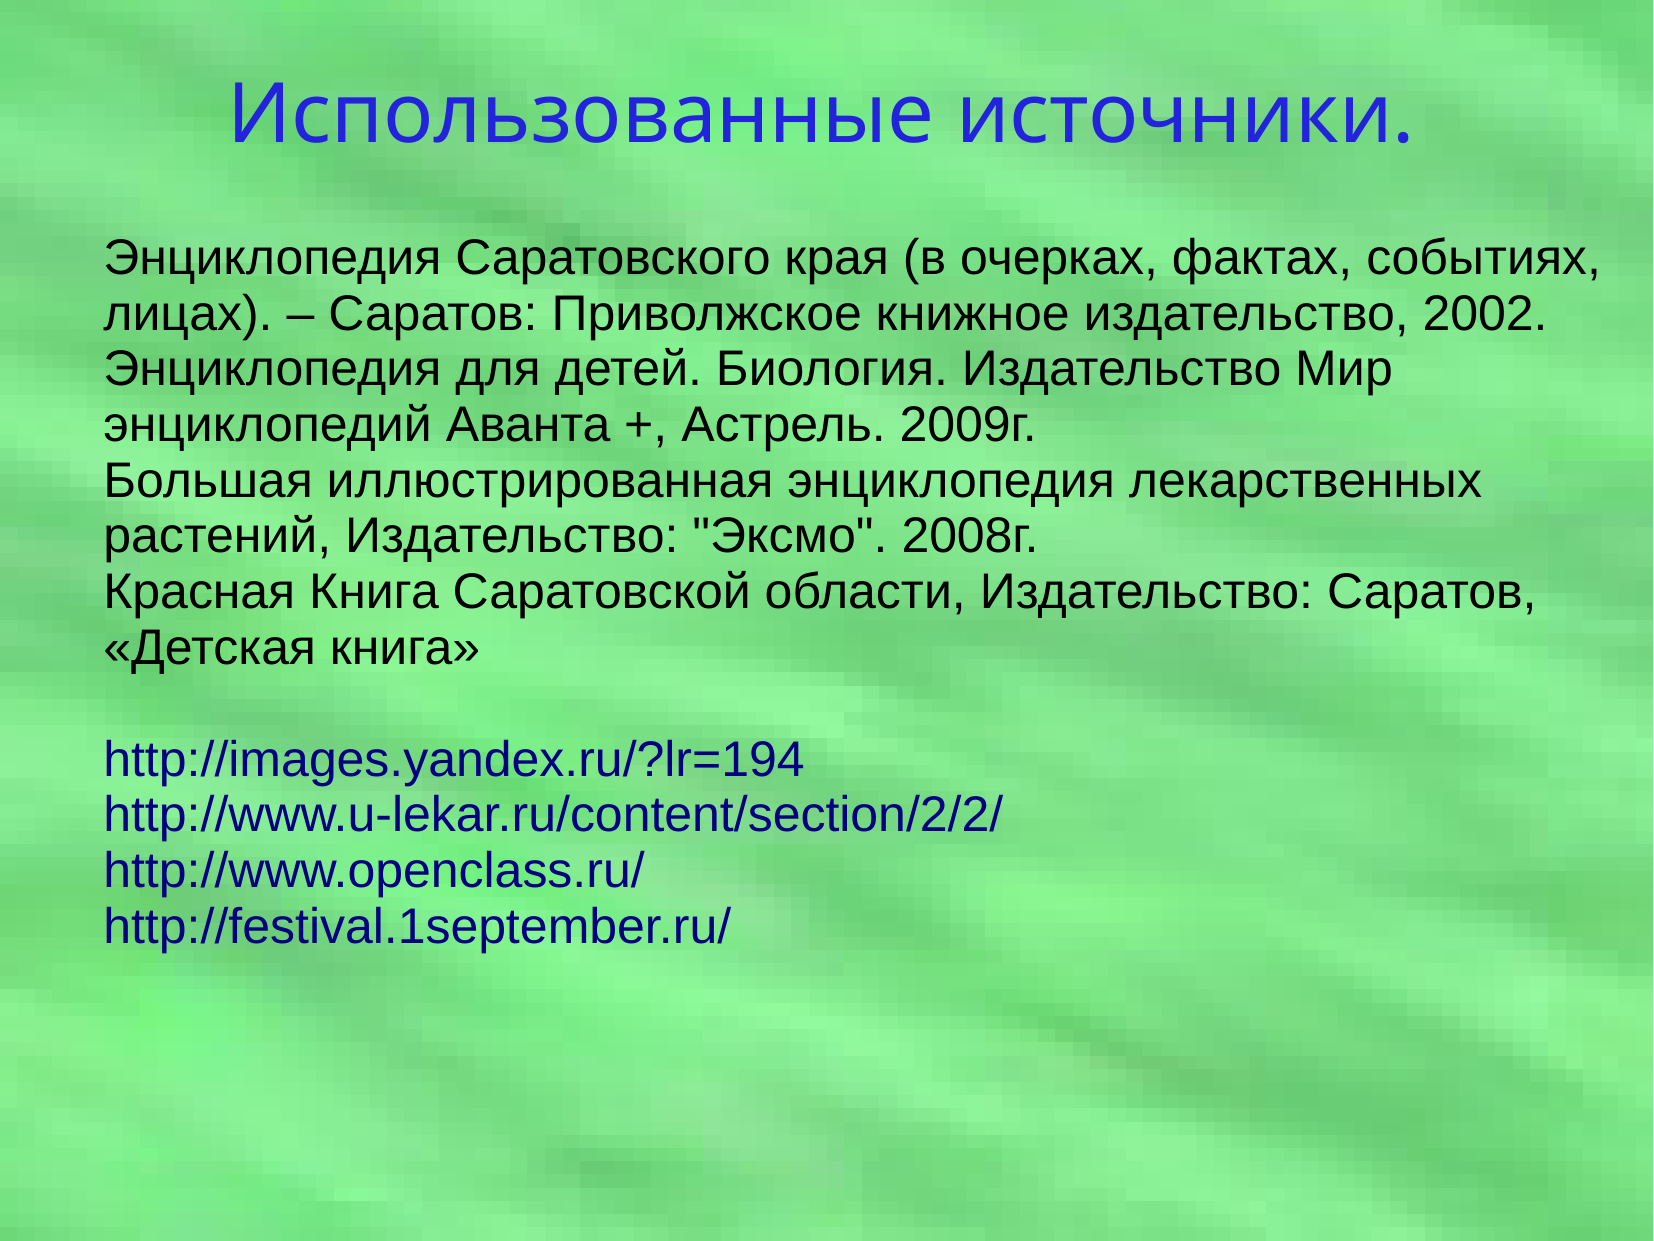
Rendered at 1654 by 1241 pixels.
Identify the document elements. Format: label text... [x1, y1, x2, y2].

picture [0, 0, 1654, 1241]
text_box Энциклопедия Саратовского края (в очерках, фактах, событиях, лицах). – Саратов: Приволжское книжное издательство, 2002. Энциклопедия для детей. Биология. Издательство Мир энциклопедий Аванта +, Астрель. 2009г. Большая иллюстрированная энциклопедия лекарственных растений, Издательство: "Эксмо". 2008г. Красная Книга Саратовской области, Издательство: Саратов, «Детская книга» http://images.yandex.ru/?lr=194 http://www.u-lekar.ru/content/section/2/2/ http://www.openclass.ru/ http://festival.1september.ru/ [88, 221, 1625, 1017]
text_box Использованные источники. [212, 46, 1388, 178]
